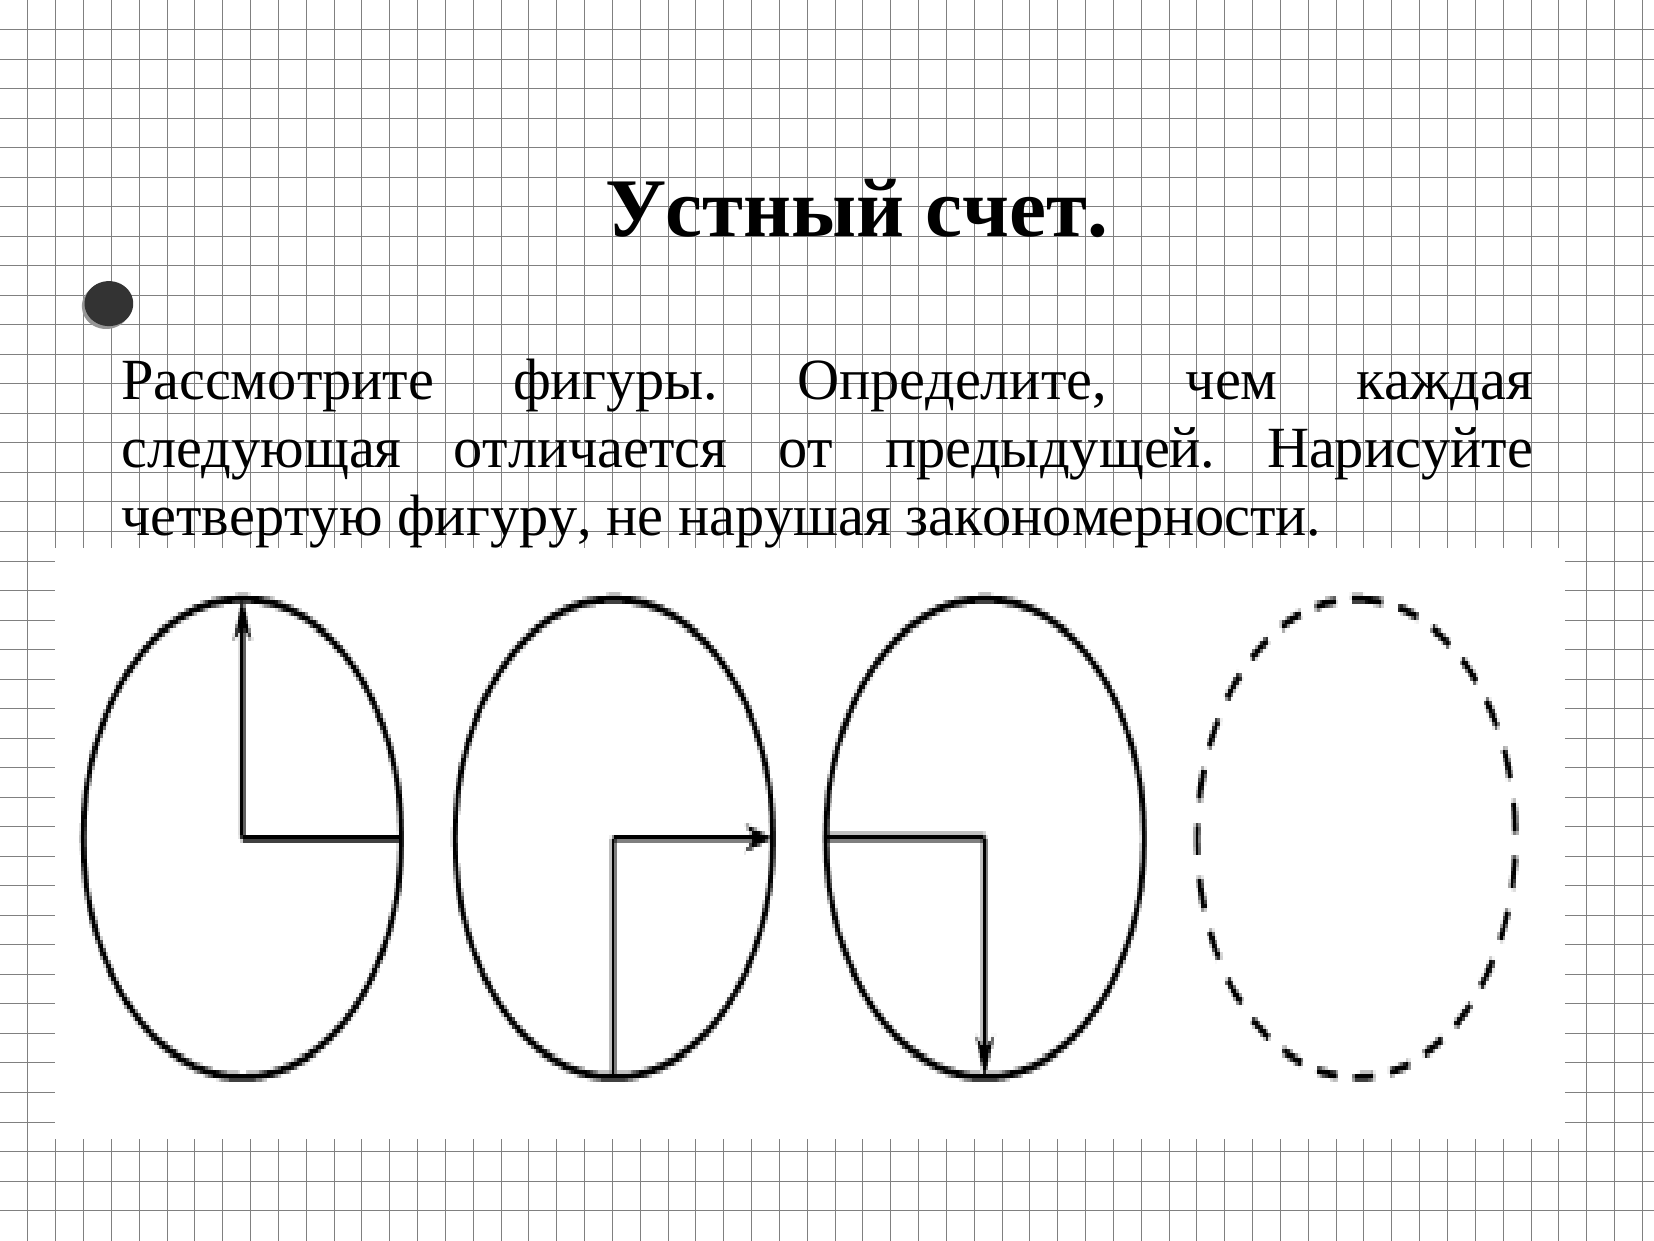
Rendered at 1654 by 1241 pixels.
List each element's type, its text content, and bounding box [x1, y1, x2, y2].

picture [55, 548, 1565, 1139]
title Устный счет. [121, 102, 1534, 310]
list Рассмотрите фигуры. Определите, чем каждая следующая отличается от предыдущей. Нарисуйте четвертую фигуру, не нарушая закономерности. [121, 344, 1534, 548]
